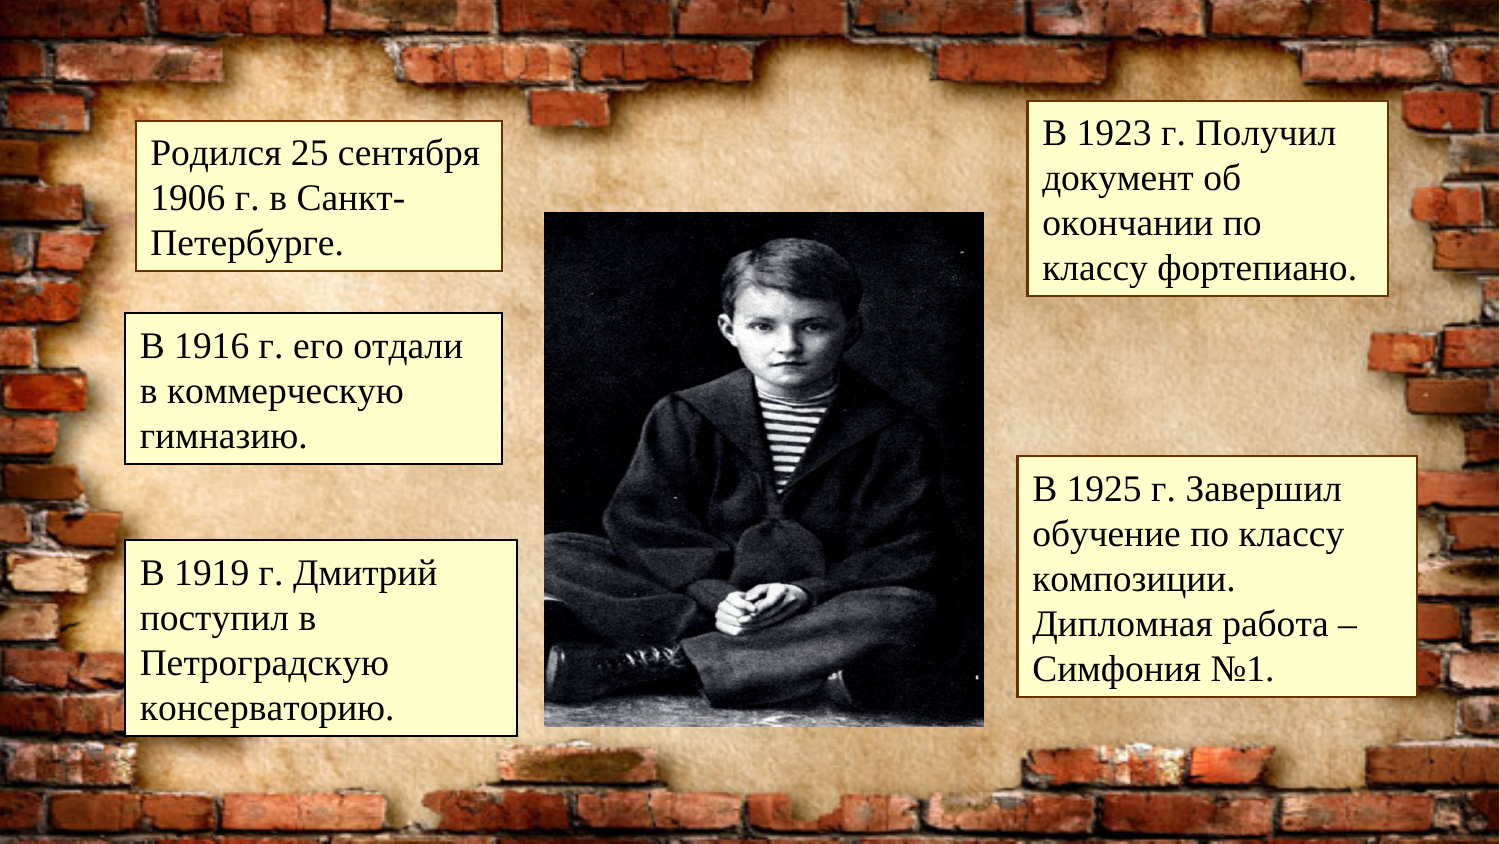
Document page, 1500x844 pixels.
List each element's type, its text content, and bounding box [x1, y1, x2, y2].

text_box Родился 25 сентября 1906 г. в Санкт-Петербурге. [135, 120, 502, 272]
picture [0, 0, 1499, 844]
text_box В 1916 г. его отдали в коммерческую гимназию. [124, 313, 502, 464]
text_box В 1923 г. Получил документ об окончании по классу фортепиано. [1027, 100, 1388, 297]
text_box В 1925 г. Завершил обучение по классу композиции. Дипломная работа – Симфония №1. [1017, 456, 1418, 697]
text_box В 1919 г. Дмитрий поступил в Петроградскую консерваторию. [124, 540, 518, 736]
